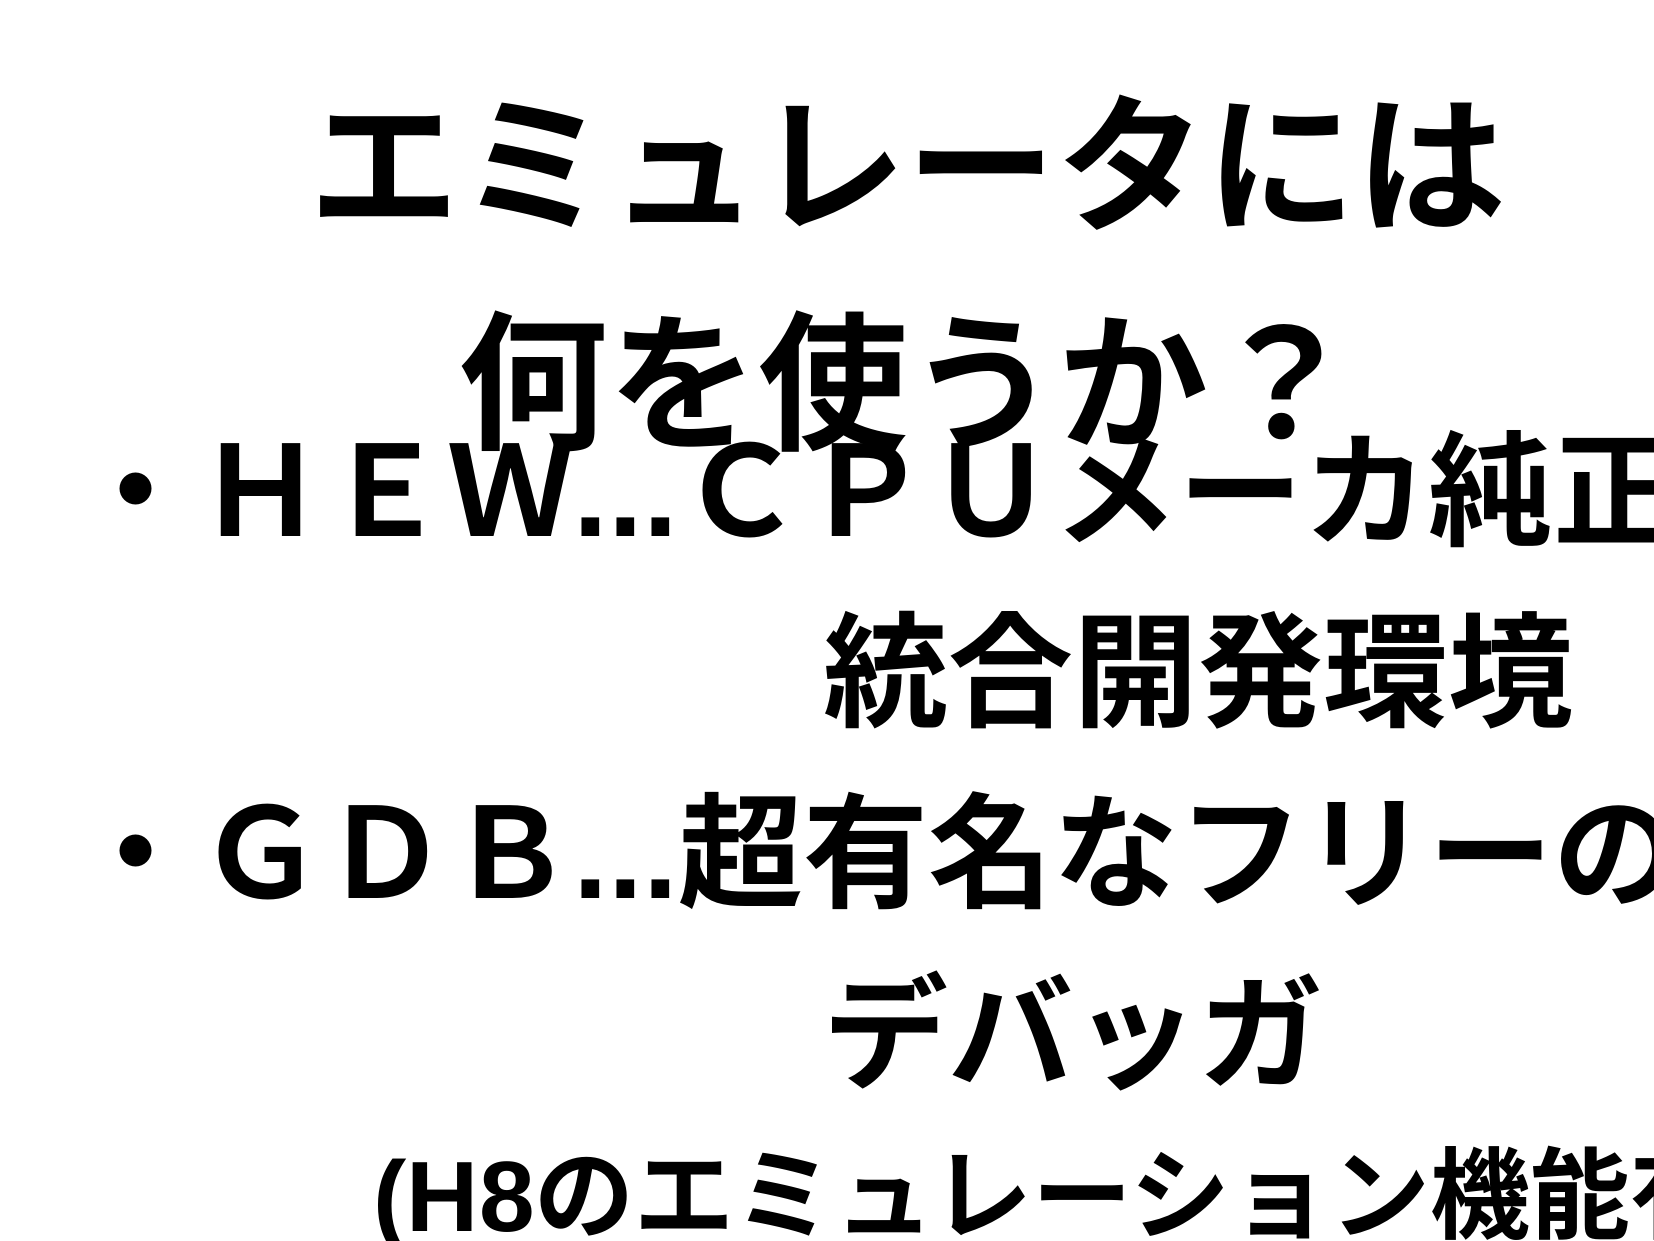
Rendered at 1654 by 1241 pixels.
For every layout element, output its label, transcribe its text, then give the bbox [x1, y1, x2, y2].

text_box エミュレータには 何を使うか？ [295, 39, 1362, 355]
text_box ・ＨＥＷ...ＣＰＵメーカ純正の 統合開発環境 ・ＧＤＢ...超有名なフリーの デバッガ (H8のエミュレーション機能有り) [59, 383, 1619, 1047]
